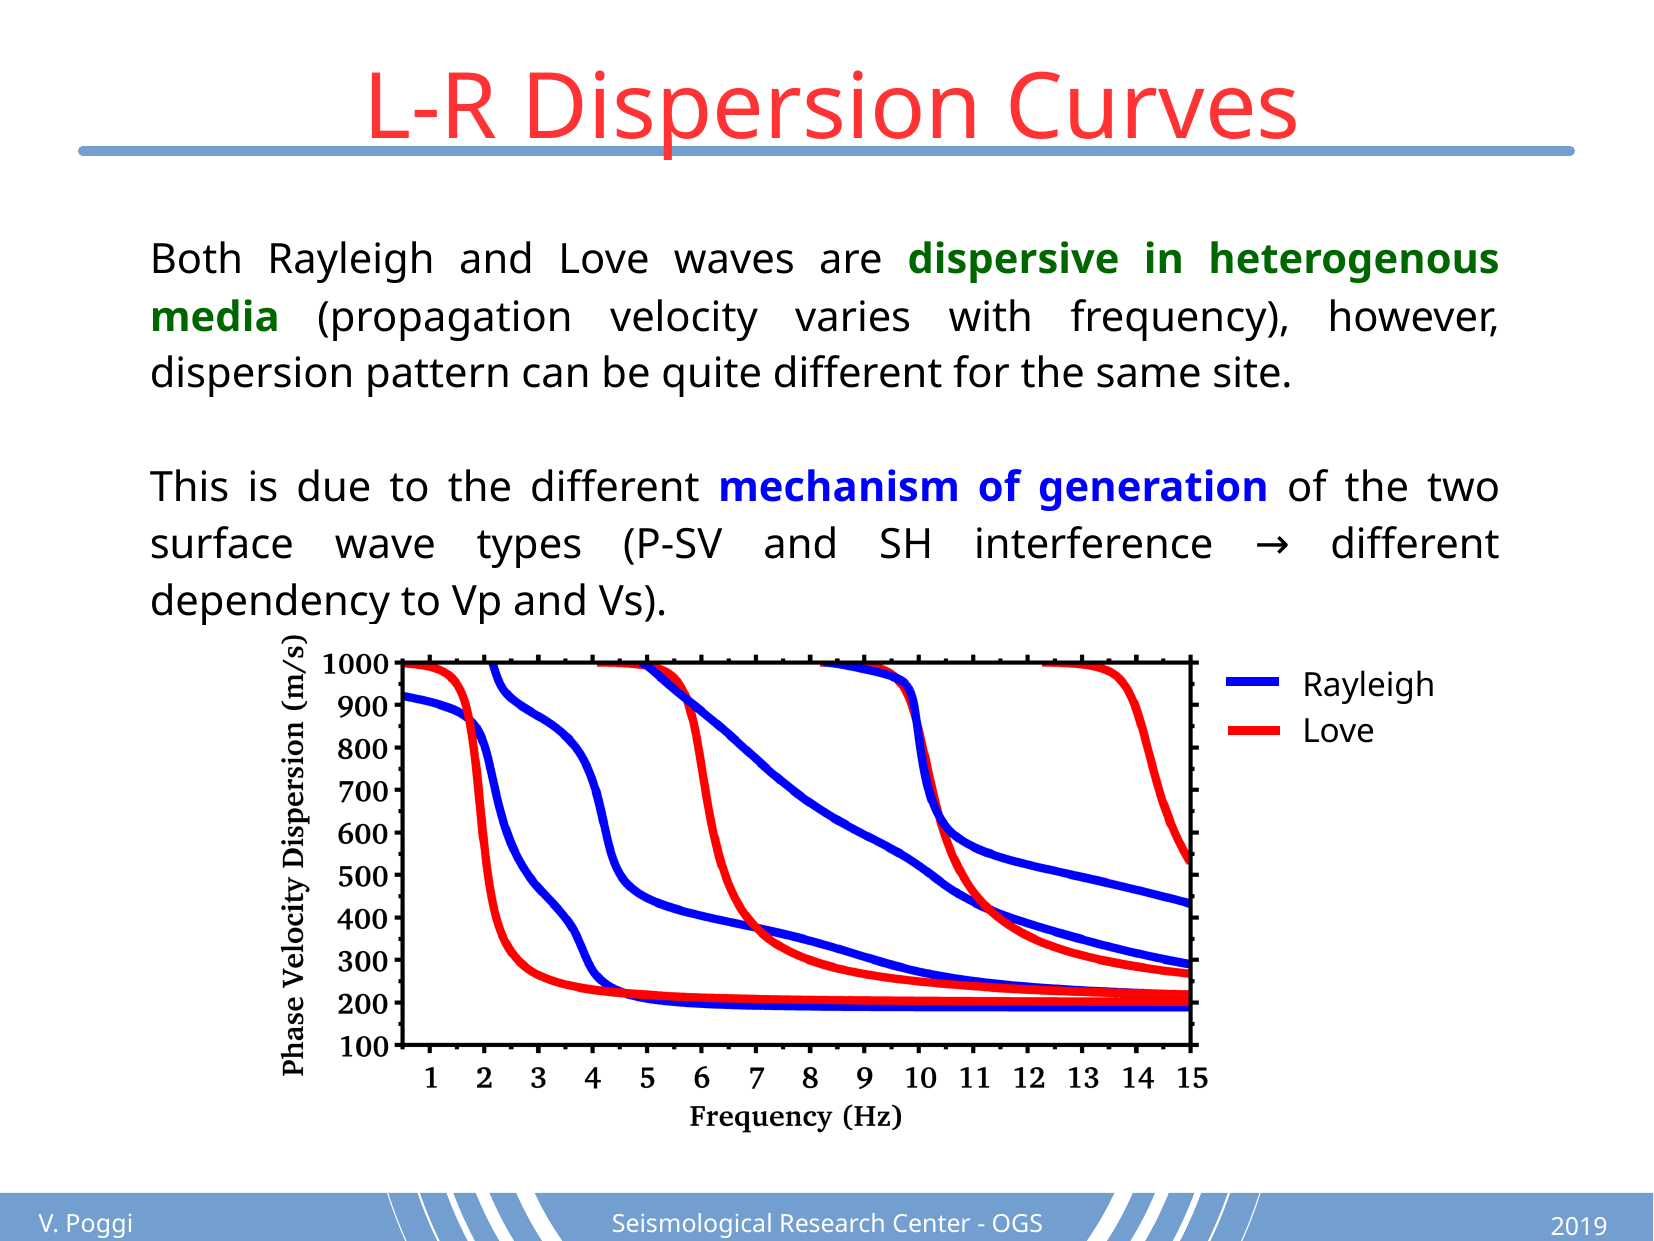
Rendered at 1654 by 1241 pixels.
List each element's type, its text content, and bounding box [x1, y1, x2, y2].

text_box Both Rayleigh and Love waves are dispersive in heterogenous media (propagation velocity varies with frequency), however, dispersion pattern can be quite different for the same site. This is due to the different mechanism of generation of the two surface wave types (P-SV and SH interference → different dependency to Vp and Vs). [135, 221, 1516, 564]
picture [270, 624, 1287, 1133]
text_box Rayleigh Love [1287, 654, 1463, 756]
text_box L-R Dispersion Curves [90, 33, 1576, 155]
